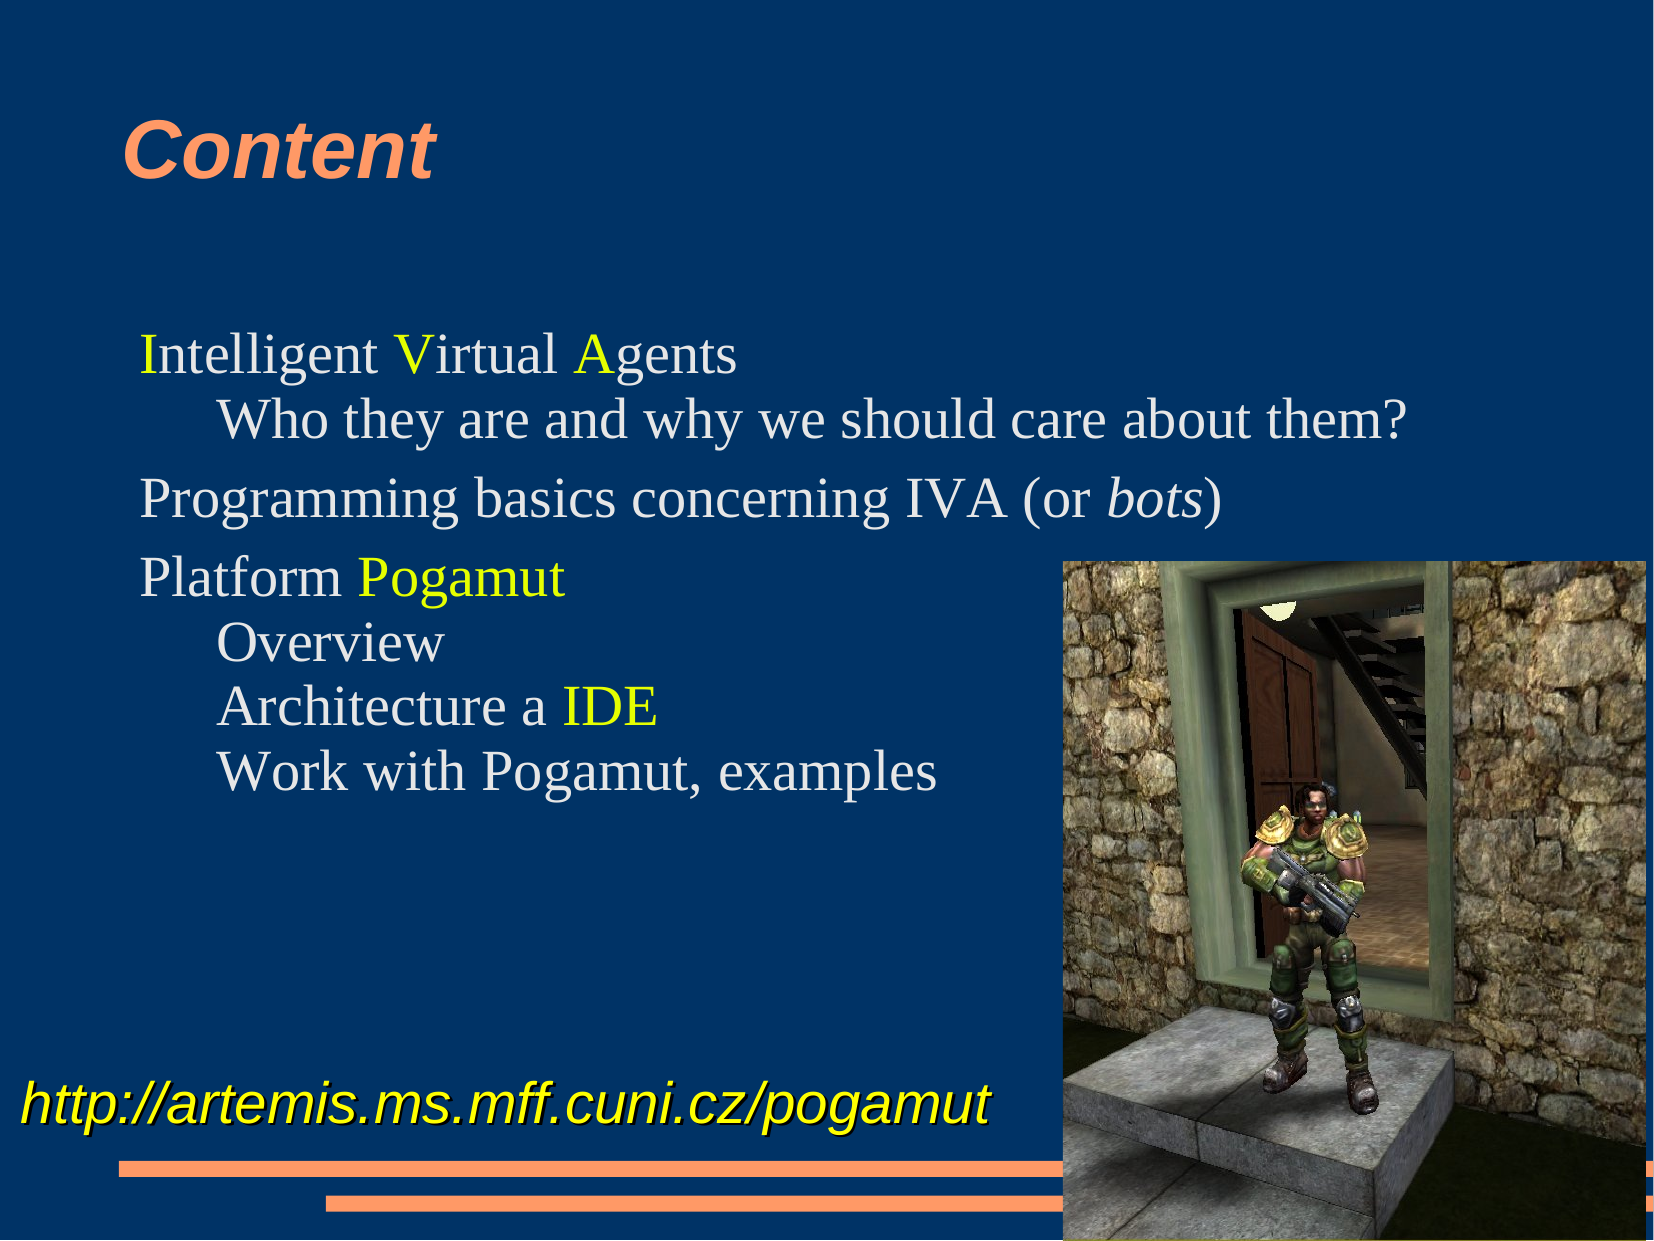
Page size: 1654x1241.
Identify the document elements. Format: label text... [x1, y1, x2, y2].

picture [1062, 561, 1646, 1241]
title Content [121, 46, 1534, 254]
list Intelligent Virtual Agents Who they are and why we should care about them? Programming basics concerning IVA (or bots) Platform Pogamut Overview Architecture a IDE Work with Pogamut, examples [121, 322, 1561, 1118]
text_box http://artemis.ms.mff.cuni.cz/pogamut [0, 1062, 1093, 1144]
